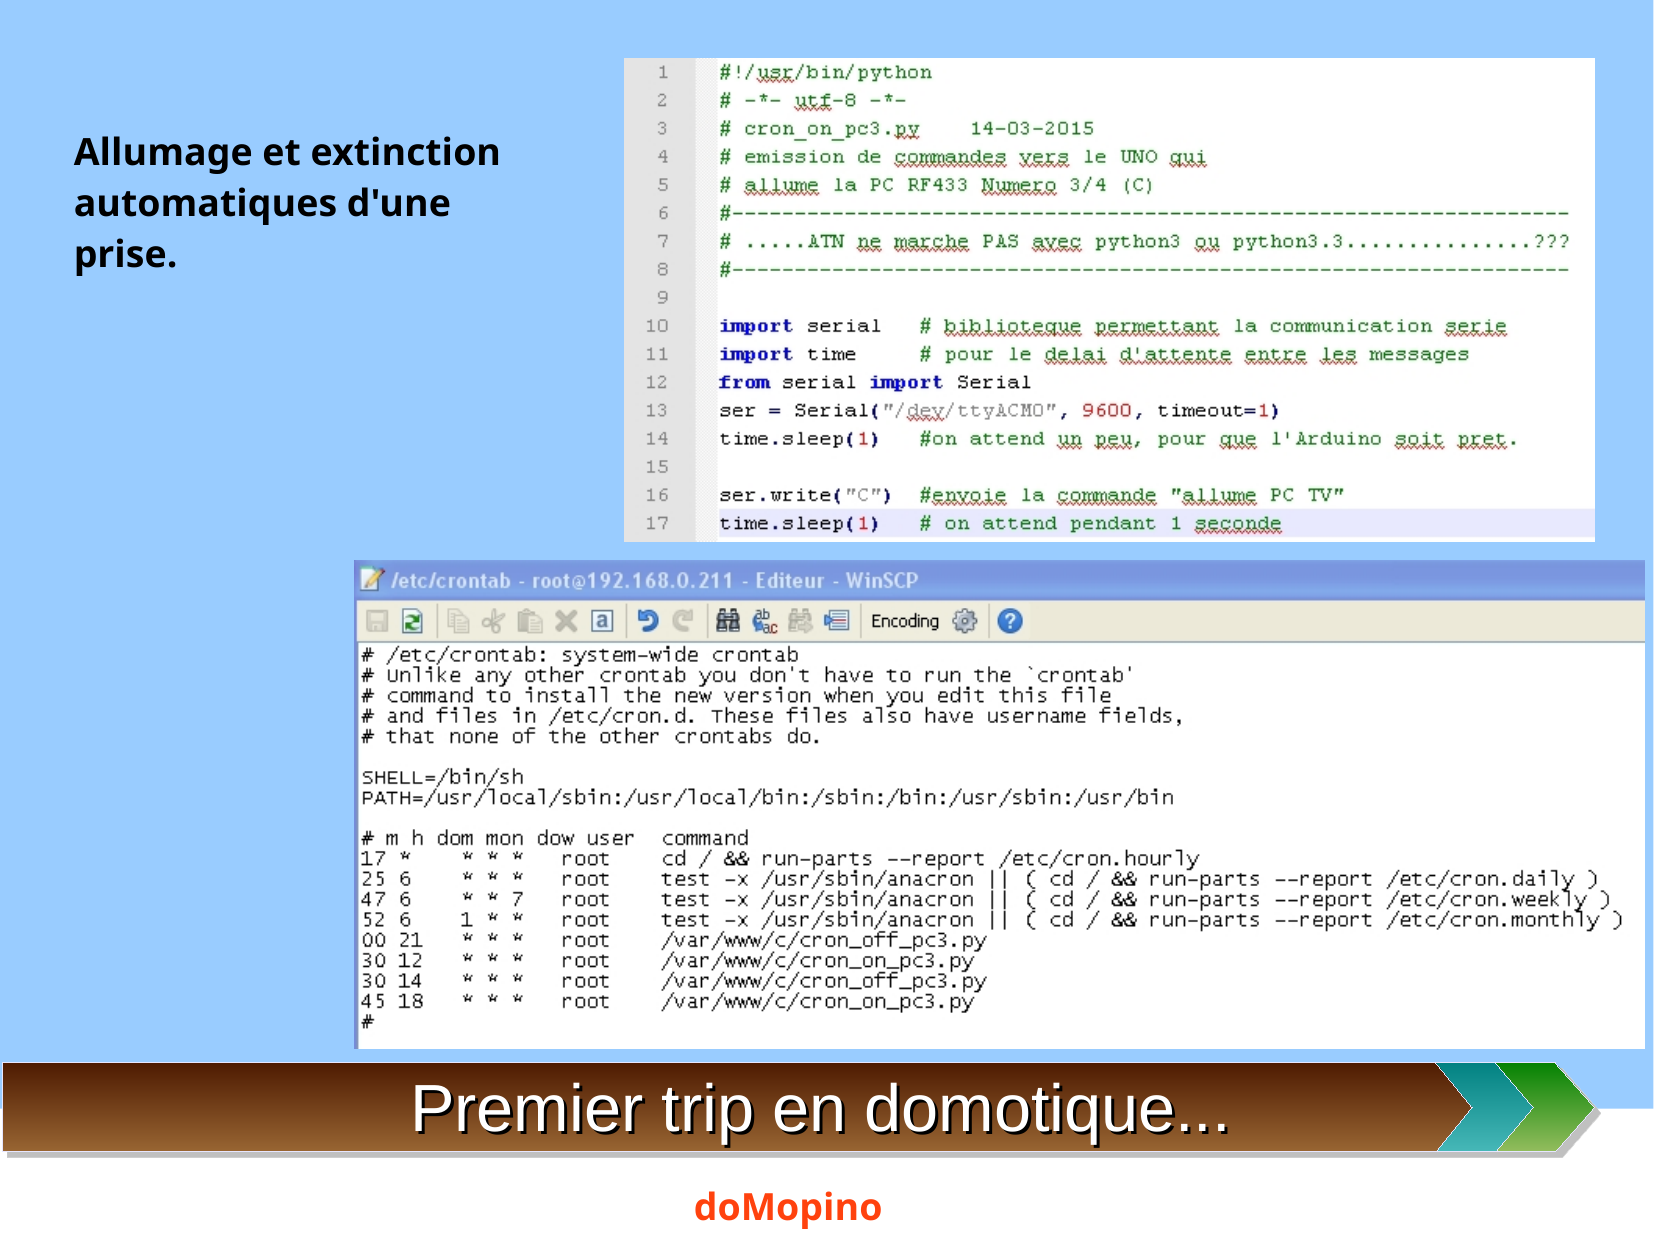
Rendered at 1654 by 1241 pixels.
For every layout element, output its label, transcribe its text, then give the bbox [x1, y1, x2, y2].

picture [354, 560, 1645, 1049]
picture [624, 58, 1595, 542]
text_box doMopino [679, 1173, 922, 1241]
text_box Allumage et extinction automatiques d'une prise. [59, 118, 565, 269]
title Premier trip en domotique... [76, 1062, 1565, 1154]
